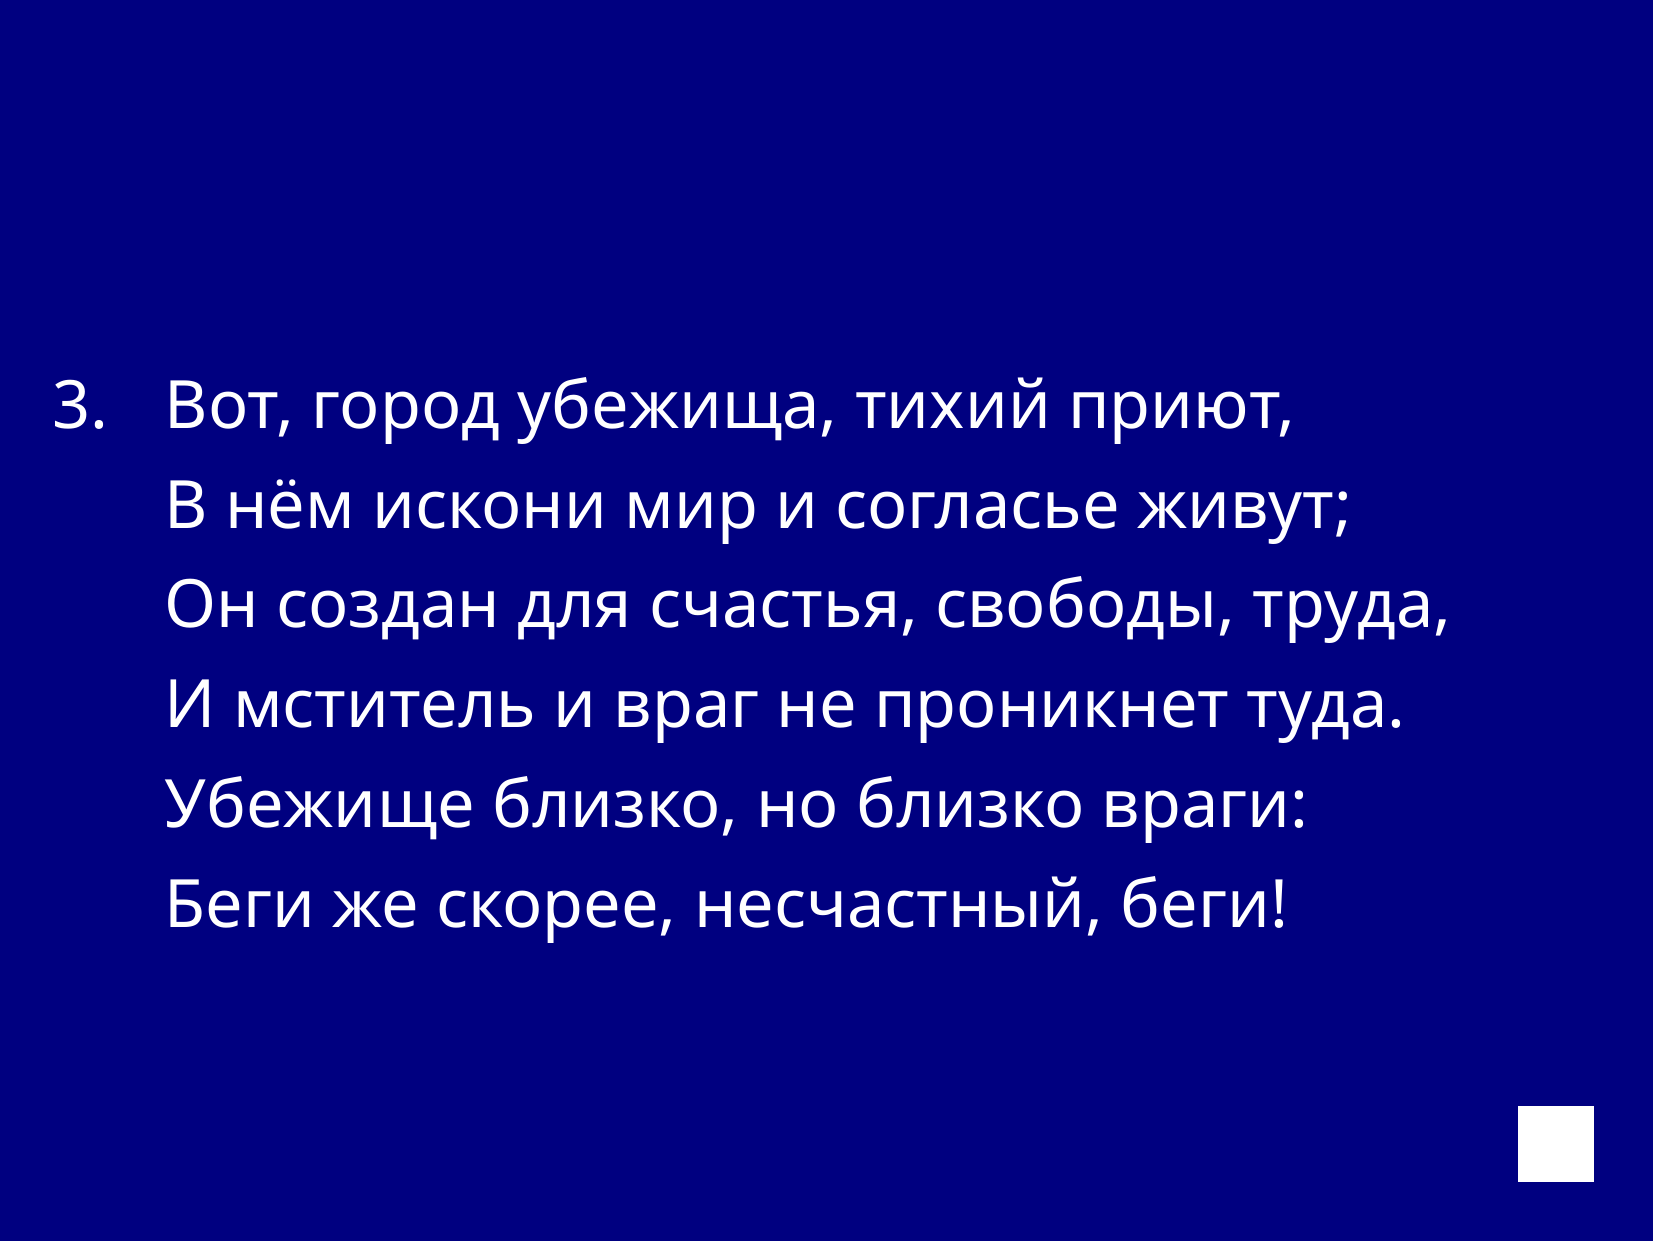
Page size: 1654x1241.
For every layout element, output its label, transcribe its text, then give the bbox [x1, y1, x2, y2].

text_box [1518, 1163, 1594, 1182]
text_box 3. Вот, город убежища, тихий приют, В нём искони мир и согласье живут; Он создан для счастья, свободы, труда, И мститель и враг не проникнет туда. Убежище близко, но близко враги: Беги же скорее, несчастный, беги! [37, 150, 1653, 1163]
